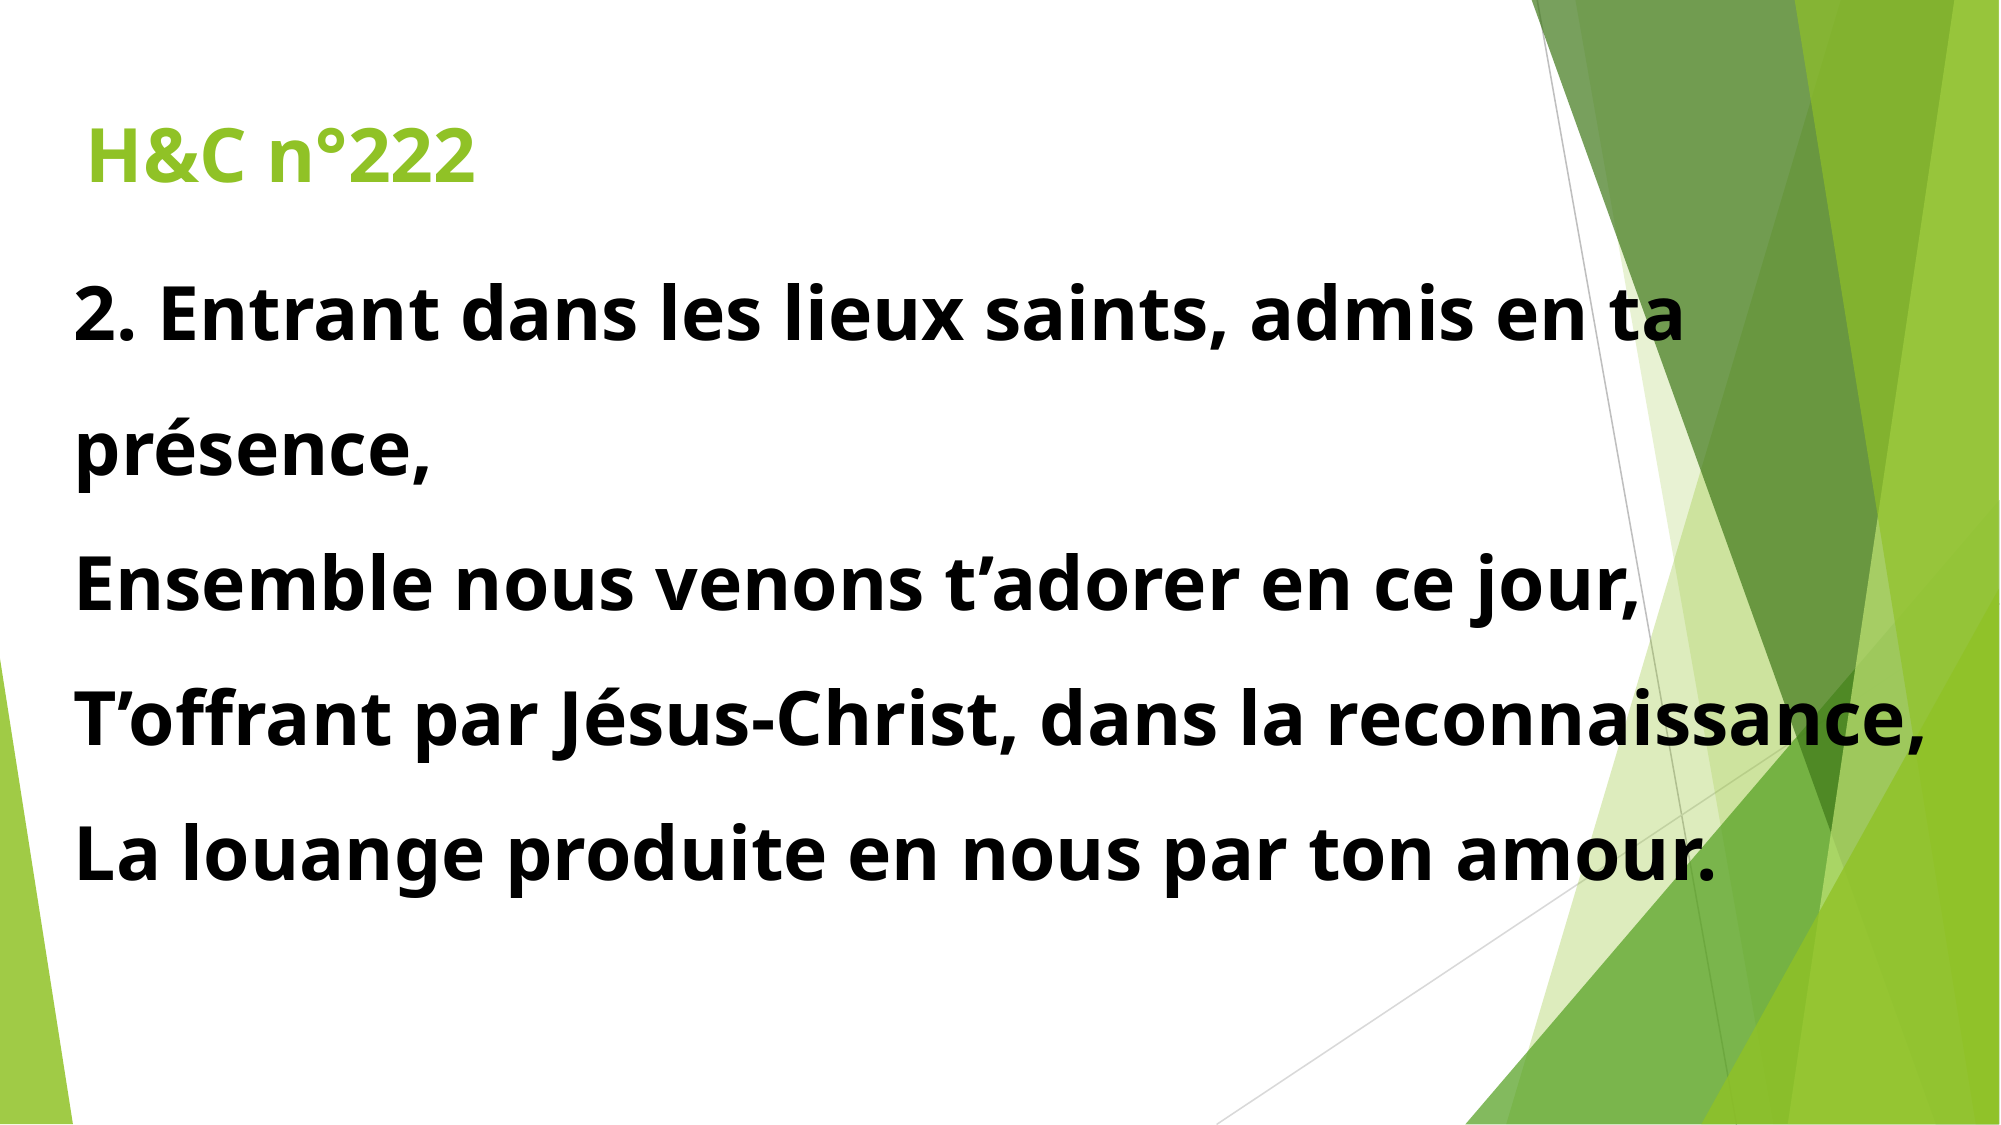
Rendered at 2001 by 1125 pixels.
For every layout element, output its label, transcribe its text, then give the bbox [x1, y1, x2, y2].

text_box H&C n°222 [70, 99, 1522, 213]
text_box 2. Entrant dans les lieux saints, admis en ta présence, Ensemble nous venons t’adorer en ce jour, T’offrant par Jésus-Christ, dans la reconnaissance, La louange produite en nous par ton amour. [59, 213, 2001, 1037]
